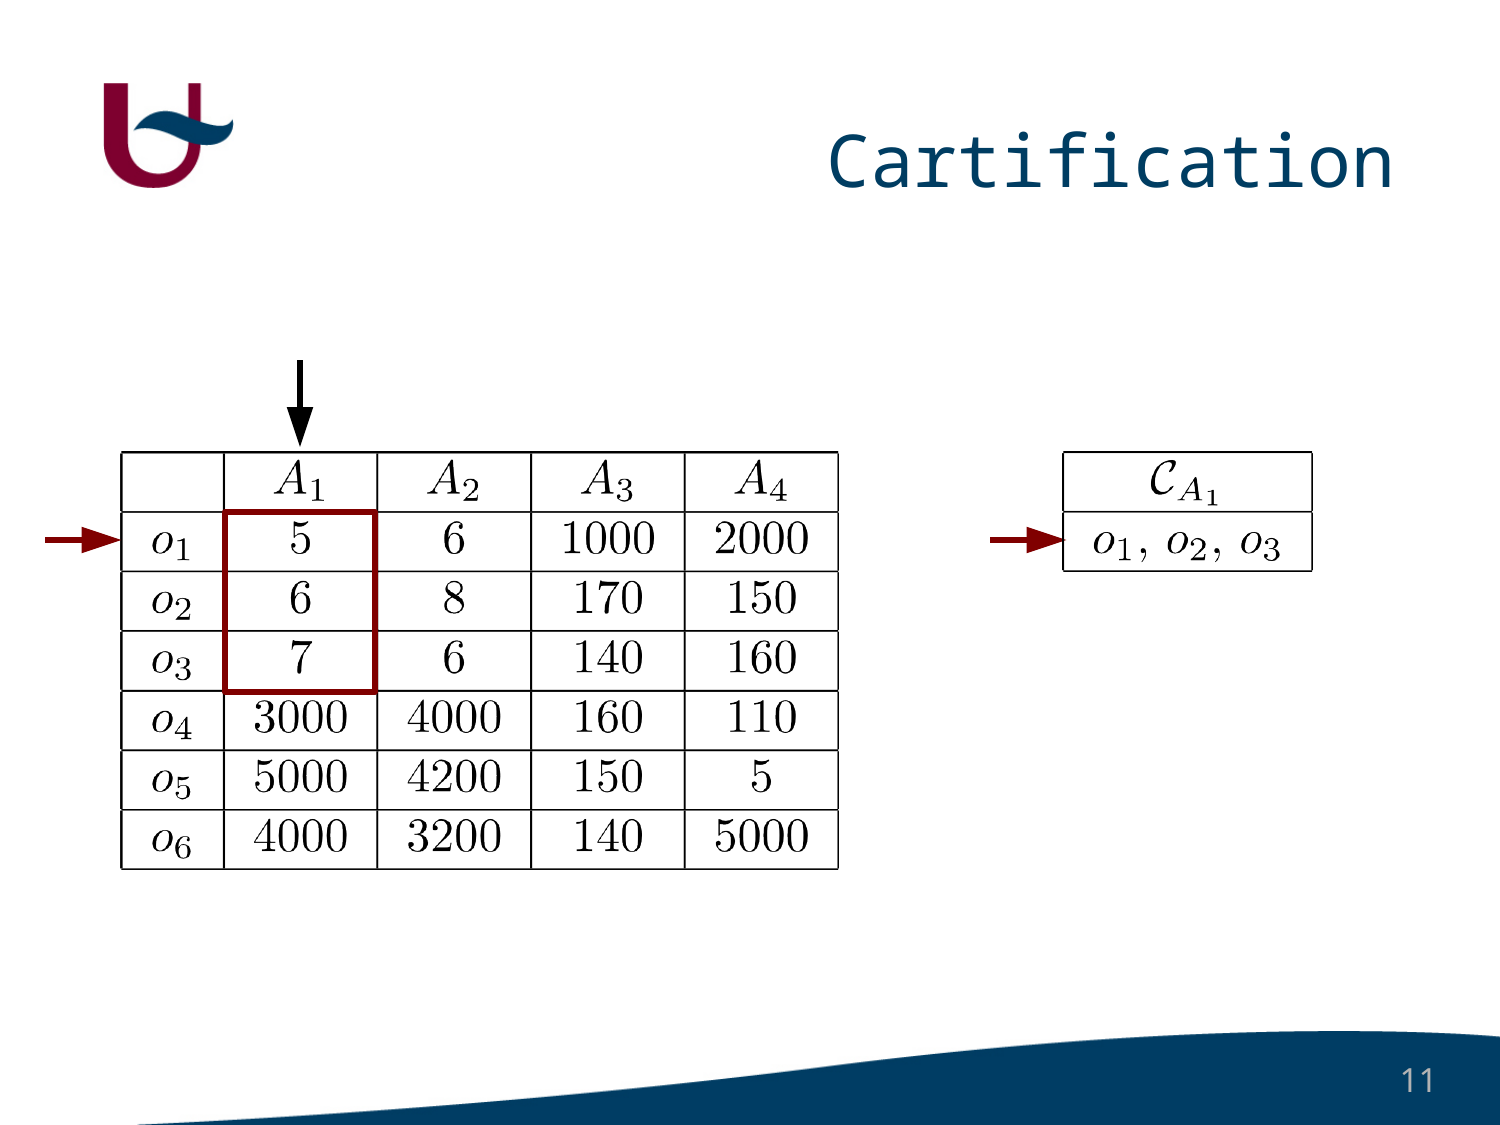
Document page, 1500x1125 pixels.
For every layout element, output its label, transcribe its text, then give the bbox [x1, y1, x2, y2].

title Cartification [103, 105, 1396, 210]
picture [137, 1031, 1500, 1125]
picture [103, 83, 234, 105]
picture [1062, 451, 1313, 572]
picture [120, 451, 839, 871]
